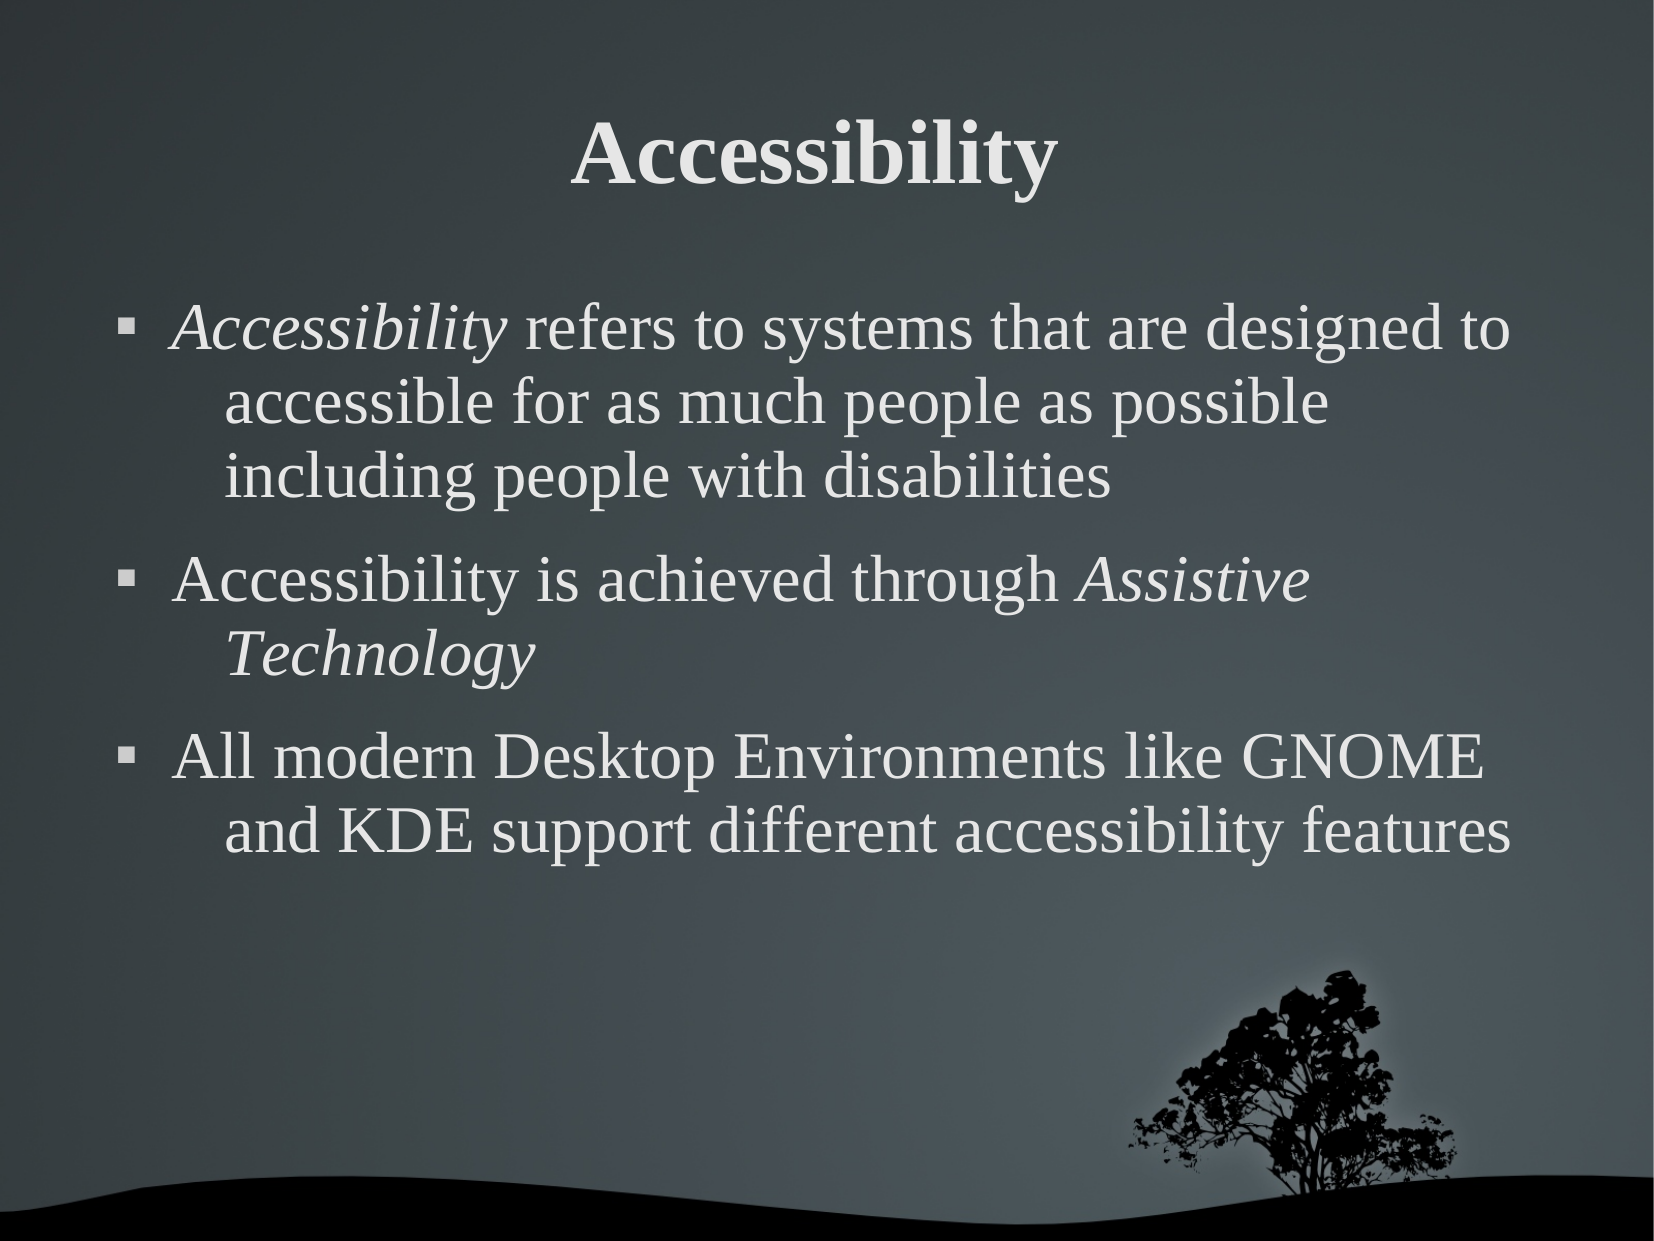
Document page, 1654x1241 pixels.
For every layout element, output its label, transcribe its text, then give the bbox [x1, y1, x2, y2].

title Accessibility [82, 49, 1571, 257]
list Accessibility refers to systems that are designed to accessible for as much people as possible including people with disabilities Accessibility is achieved through Assistive Technology All modern Desktop Environments like GNOME and KDE support different accessibility features [82, 290, 1571, 1148]
picture [0, 0, 1654, 1241]
